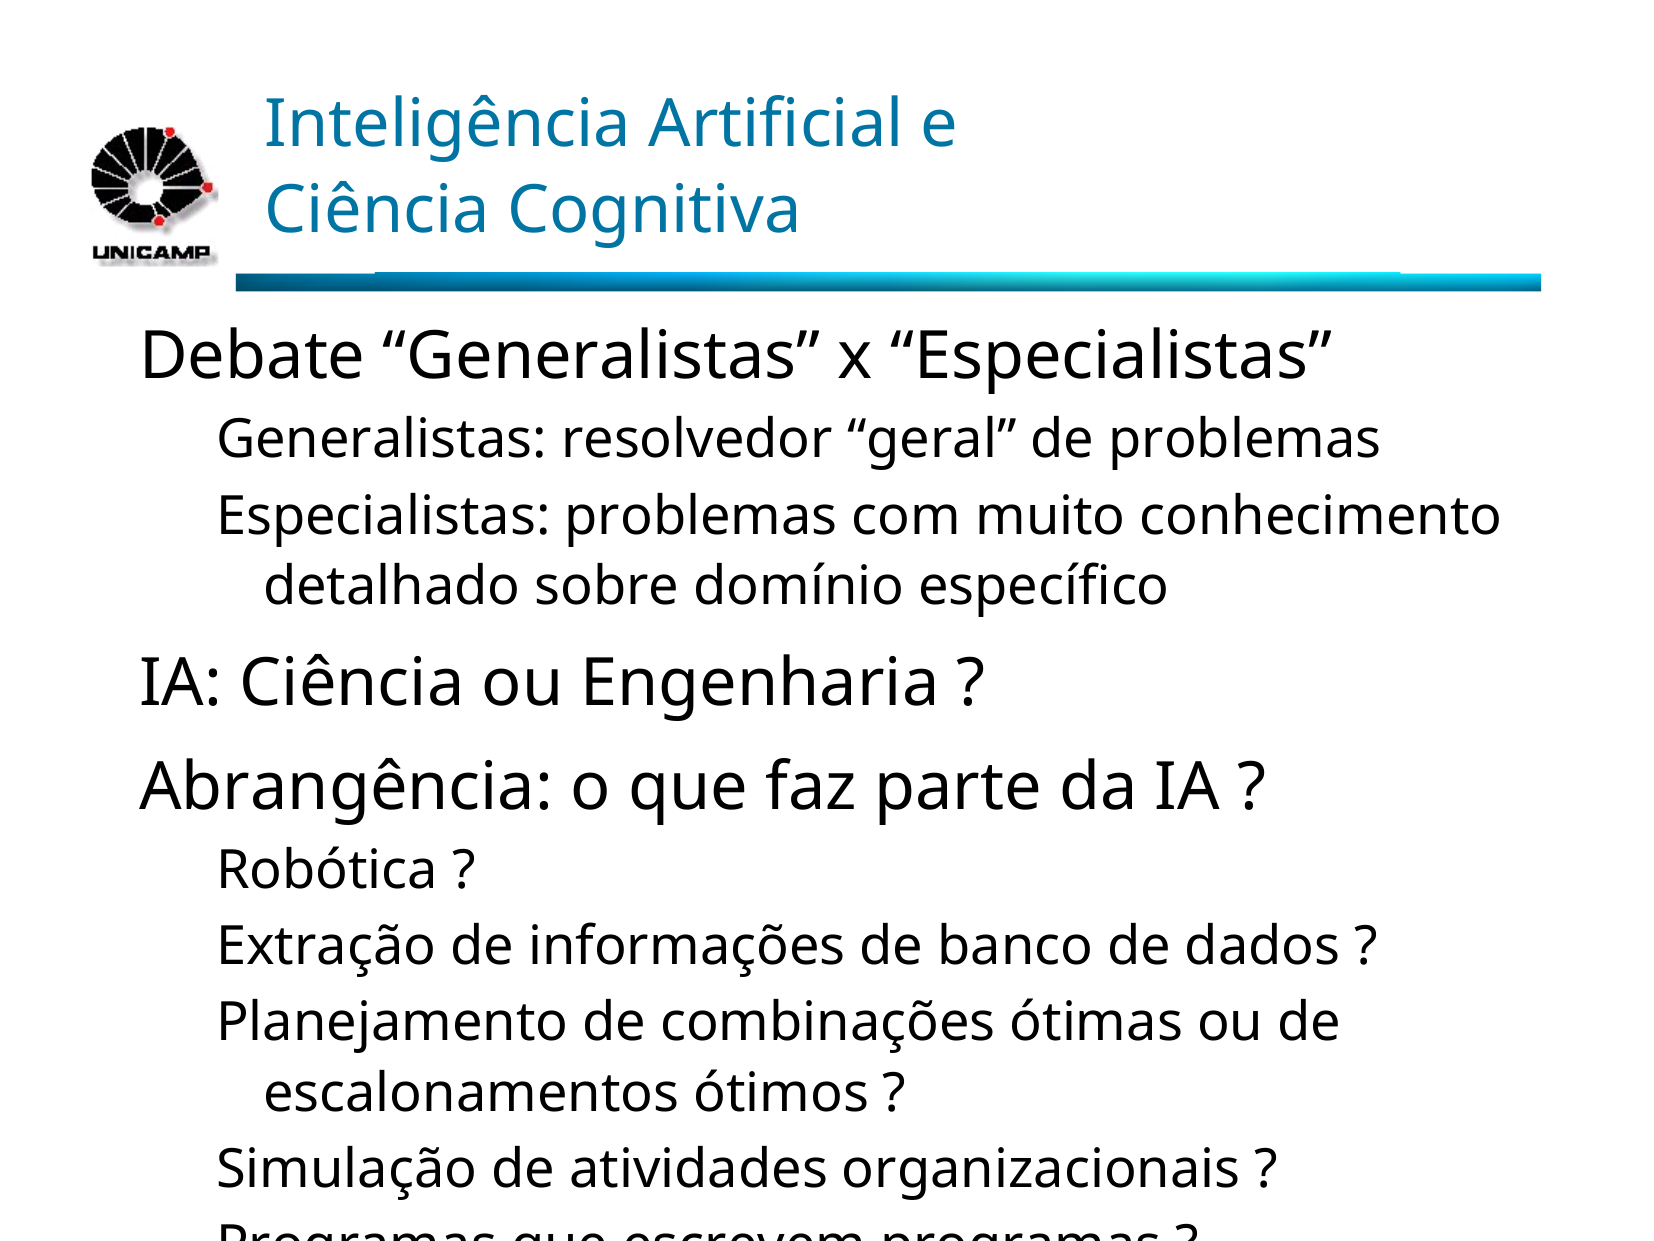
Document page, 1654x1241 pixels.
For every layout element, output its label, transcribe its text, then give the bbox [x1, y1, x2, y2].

picture [125, 272, 1654, 295]
title Inteligência Artificial e Ciência Cognitiva [264, 42, 1534, 250]
list Debate “Generalistas” x “Especialistas” Generalistas: resolvedor “geral” de problemas Especialistas: problemas com muito conhecimento detalhado sobre domínio específico IA: Ciência ou Engenharia ? Abrangência: o que faz parte da IA ? Robótica ? Extração de informações de banco de dados ? Planejamento de combinações ótimas ou de escalonamentos ótimos ? Simulação de atividades organizacionais ? Programas que escrevem programas ? [121, 309, 1534, 1182]
